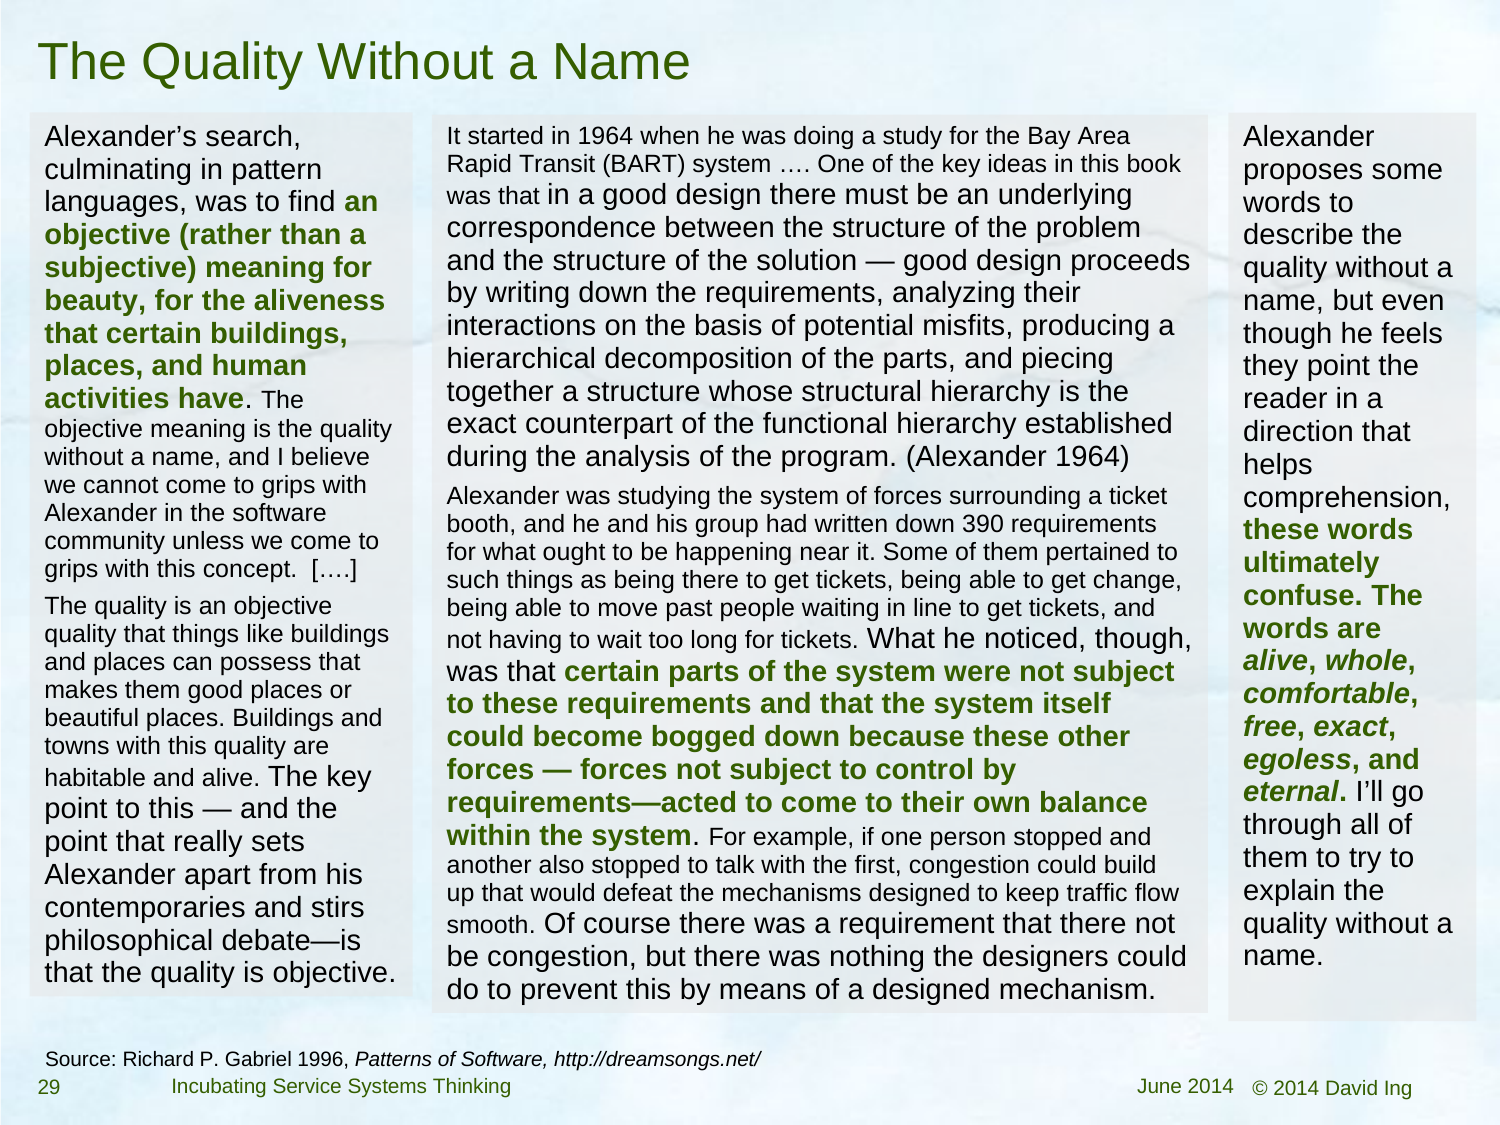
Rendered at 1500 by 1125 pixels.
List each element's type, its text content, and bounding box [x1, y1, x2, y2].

text_box Source: Richard P. Gabriel 1996, Patterns of Software, http://dreamsongs.net/ [30, 1038, 1426, 1100]
text_box Alexander proposes some words to describe the quality without a name, but even though he feels they point the reader in a direction that helps comprehension, these words ultimately confuse. The words are alive, whole, comfortable, free, exact, egoless, and eternal. I’ll go through all of them to try to explain the quality without a name. [1228, 112, 1477, 1022]
picture [0, 0, 1500, 1125]
title The Quality Without a Name [37, 37, 1463, 152]
text_box It started in 1964 when he was doing a study for the Bay Area Rapid Transit (BART) system …. One of the key ideas in this book was that in a good design there must be an underlying correspondence between the structure of the problem and the structure of the solution — good design proceeds by writing down the requirements, analyzing their interactions on the basis of potential misfits, producing a hierarchical decomposition of the parts, and piecing together a structure whose structural hierarchy is the exact counterpart of the functional hierarchy established during the analysis of the program. (Alexander 1964) Alexander was studying the system of forces surrounding a ticket booth, and he and his group had written down 390 requirements for what ought to be happening near it. Some of them pertained to such things as being there to get tickets, being able to get change, being able to move past people waiting in line to get tickets, and not having to wait too long for tickets. What he noticed, though, was that certain parts of the system were not subject to these requirements and that the system itself could become bogged down because these other forces — forces not subject to control by requirements—acted to come to their own balance within the system. For example, if one person stopped and another also stopped to talk with the first, congestion could build up that would defeat the mechanisms designed to keep traffic flow smooth. Of course there was a requirement that there not be congestion, but there was nothing the designers could do to prevent this by means of a designed mechanism. [431, 114, 1208, 1013]
text_box Alexander’s search, culminating in pattern languages, was to find an objective (rather than a subjective) meaning for beauty, for the aliveness that certain buildings, places, and human activities have. The objective meaning is the quality without a name, and I believe we cannot come to grips with Alexander in the software community unless we come to grips with this concept. [….] The quality is an objective quality that things like buildings and places can possess that makes them good places or beautiful places. Buildings and towns with this quality are habitable and alive. The key point to this — and the point that really sets Alexander apart from his contemporaries and stirs philosophical debate—is that the quality is objective. [29, 112, 413, 997]
